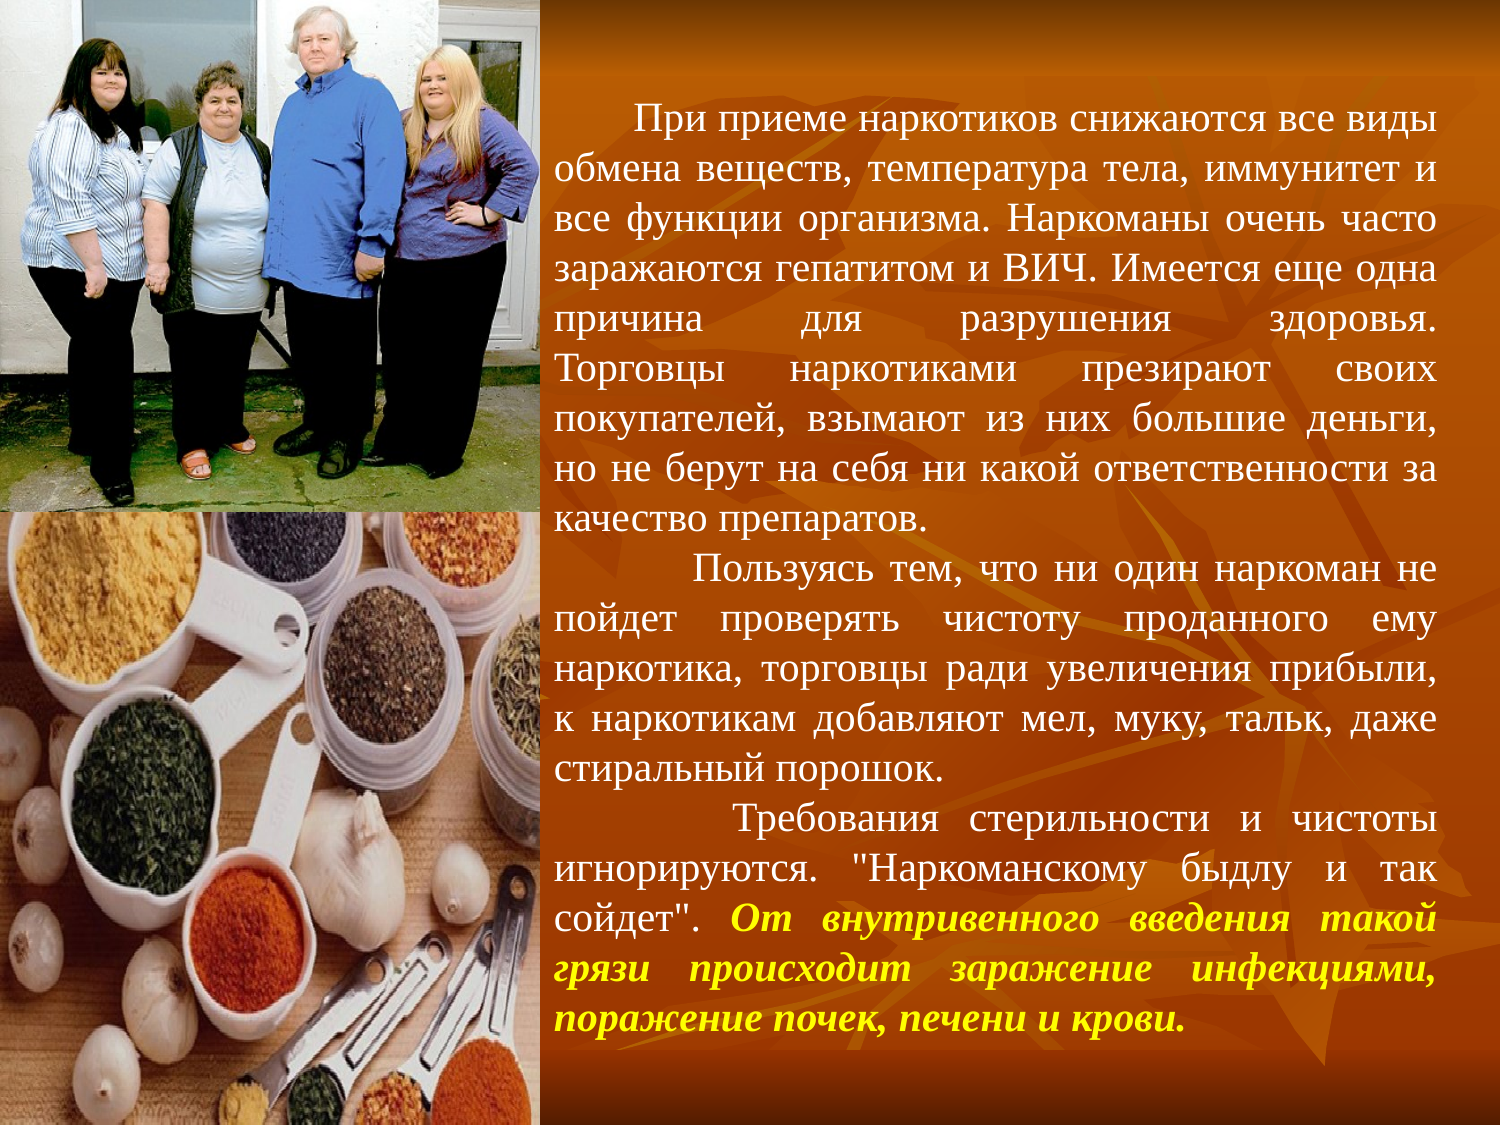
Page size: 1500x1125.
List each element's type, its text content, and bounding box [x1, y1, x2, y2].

picture [0, 0, 540, 1125]
text_box При приеме наркотиков снижаются все виды обмена веществ, температура тела, иммунитет и все функции организма. Наркоманы очень часто заражаются гепатитом и ВИЧ. Имеется еще одна причина для разрушения здоровья. Торговцы наркотиками презирают своих покупателей, взымают из них большие деньги, но не берут на себя ни какой ответственности за качество препаратов. Пользуясь тем, что ни один наркоман не пойдет проверять чистоту проданного ему наркотика, торговцы ради увеличения прибыли, к наркотикам добавляют мел, муку, тальк, даже стиральный порошок. Требования стерильности и чистоты игнорируются. "Наркоманскому быдлу и так сойдет". От внутривенного введения такой грязи происходит заражение инфекциями, поражение почек, печени и крови. [540, 82, 1453, 1057]
